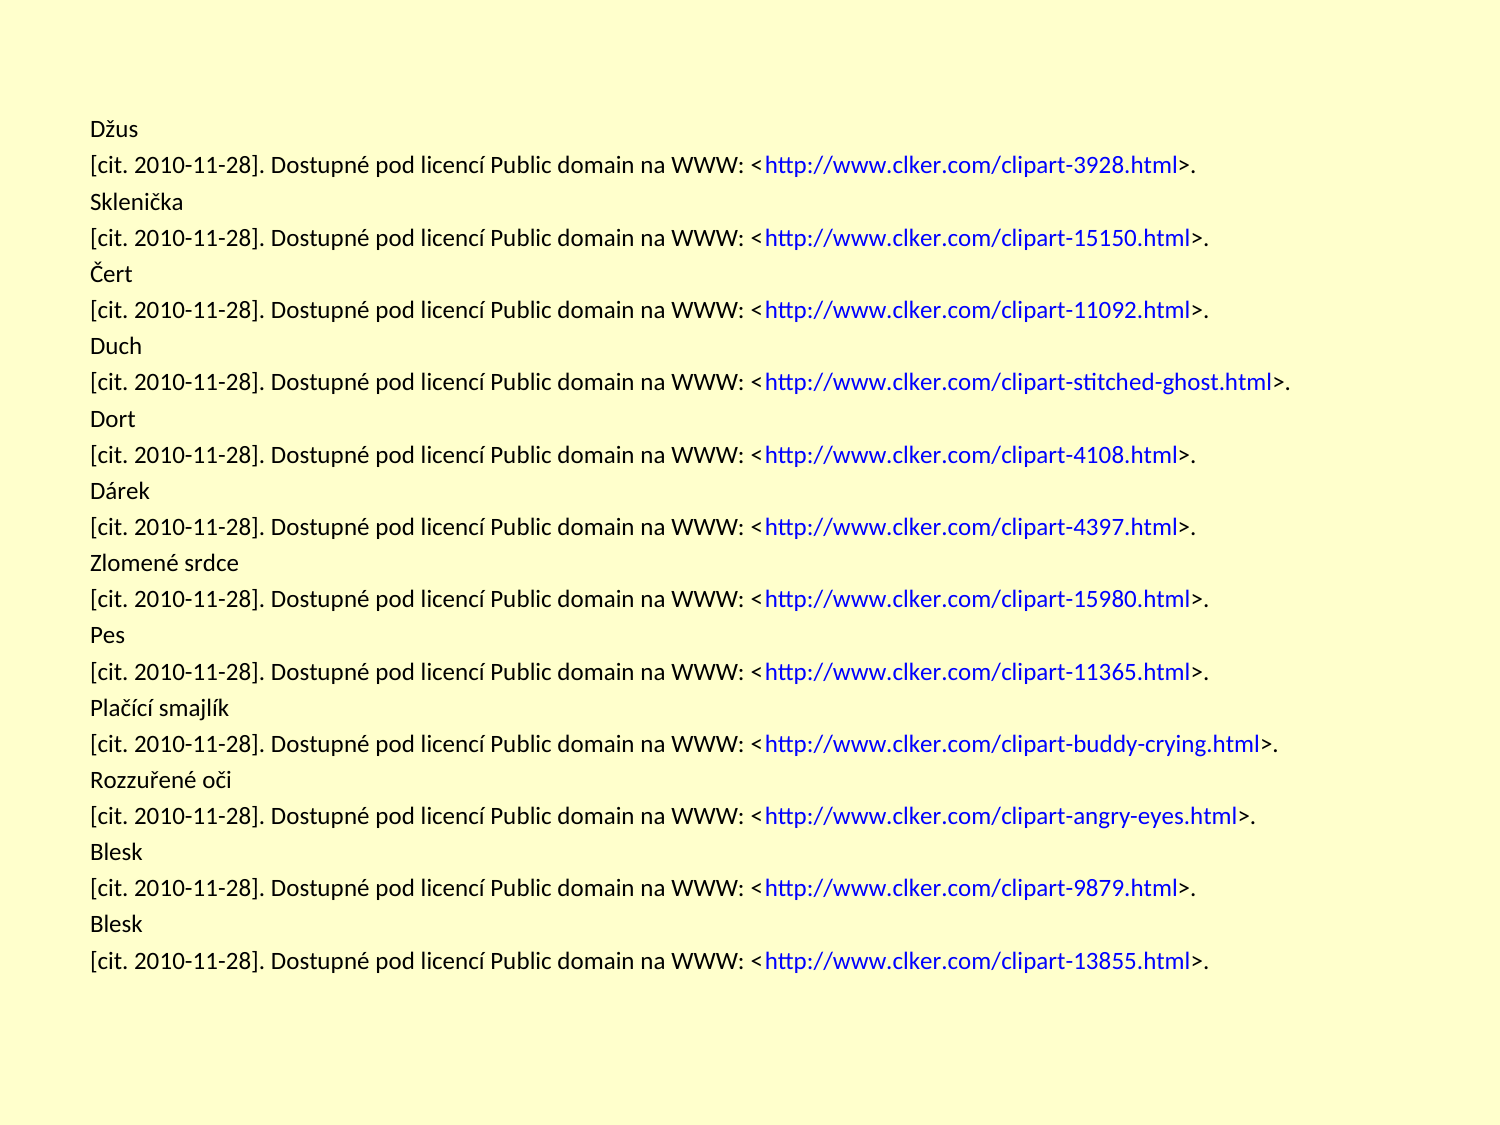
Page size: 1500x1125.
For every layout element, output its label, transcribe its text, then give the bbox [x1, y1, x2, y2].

list Džus [cit. 2010-11-28]. Dostupné pod licencí Public domain na WWW: <http://www.clker.com/clipart-3928.html>. Sklenička [cit. 2010-11-28]. Dostupné pod licencí Public domain na WWW: <http://www.clker.com/clipart-15150.html>. Čert [cit. 2010-11-28]. Dostupné pod licencí Public domain na WWW: <http://www.clker.com/clipart-11092.html>. Duch [cit. 2010-11-28]. Dostupné pod licencí Public domain na WWW: <http://www.clker.com/clipart-stitched-ghost.html>. Dort [cit. 2010-11-28]. Dostupné pod licencí Public domain na WWW: <http://www.clker.com/clipart-4108.html>. Dárek [cit. 2010-11-28]. Dostupné pod licencí Public domain na WWW: <http://www.clker.com/clipart-4397.html>. Zlomené srdce [cit. 2010-11-28]. Dostupné pod licencí Public domain na WWW: <http://www.clker.com/clipart-15980.html>. Pes [cit. 2010-11-28]. Dostupné pod licencí Public domain na WWW: <http://www.clker.com/clipart-11365.html>. Plačící smajlík [cit. 2010-11-28]. Dostupné pod licencí Public domain na WWW: <http://www.clker.com/clipart-buddy-crying.html>. Rozzuřené oči [cit. 2010-11-28]. Dostupné pod licencí Public domain na WWW: <http://www.clker.com/clipart-angry-eyes.html>. Blesk [cit. 2010-11-28]. Dostupné pod licencí Public domain na WWW: <http://www.clker.com/clipart-9879.html>. Blesk [cit. 2010-11-28]. Dostupné pod licencí Public domain na WWW: <http://www.clker.com/clipart-13855.html>. [75, 105, 1426, 1125]
